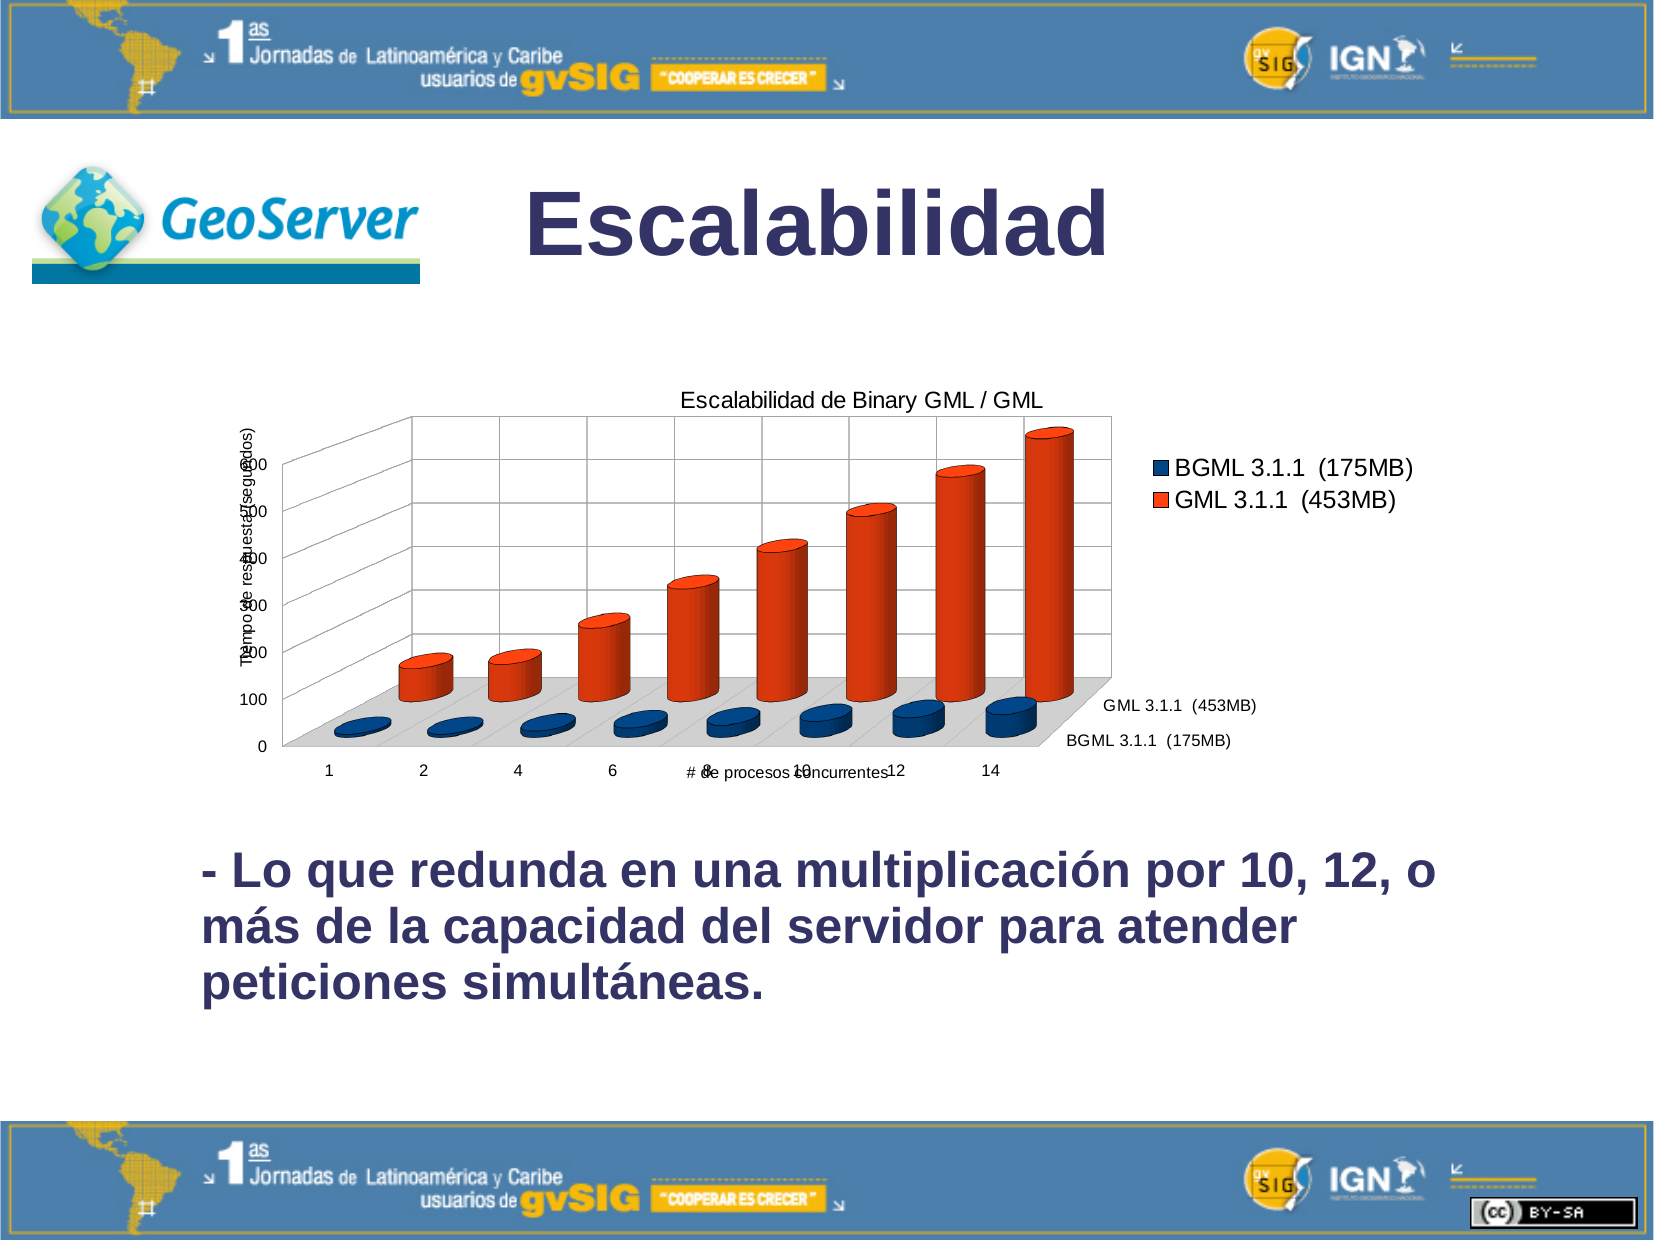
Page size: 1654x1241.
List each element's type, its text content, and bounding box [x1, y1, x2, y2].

chart [207, 370, 1447, 798]
picture [32, 159, 420, 270]
picture [0, 0, 1654, 119]
text_box Escalabilidad [124, 142, 1512, 605]
text_box - Lo que redunda en una multiplicación por 10, 12, o más de la capacidad del servidor para atender peticiones simultáneas. [200, 826, 1506, 1064]
picture [0, 1121, 1654, 1241]
